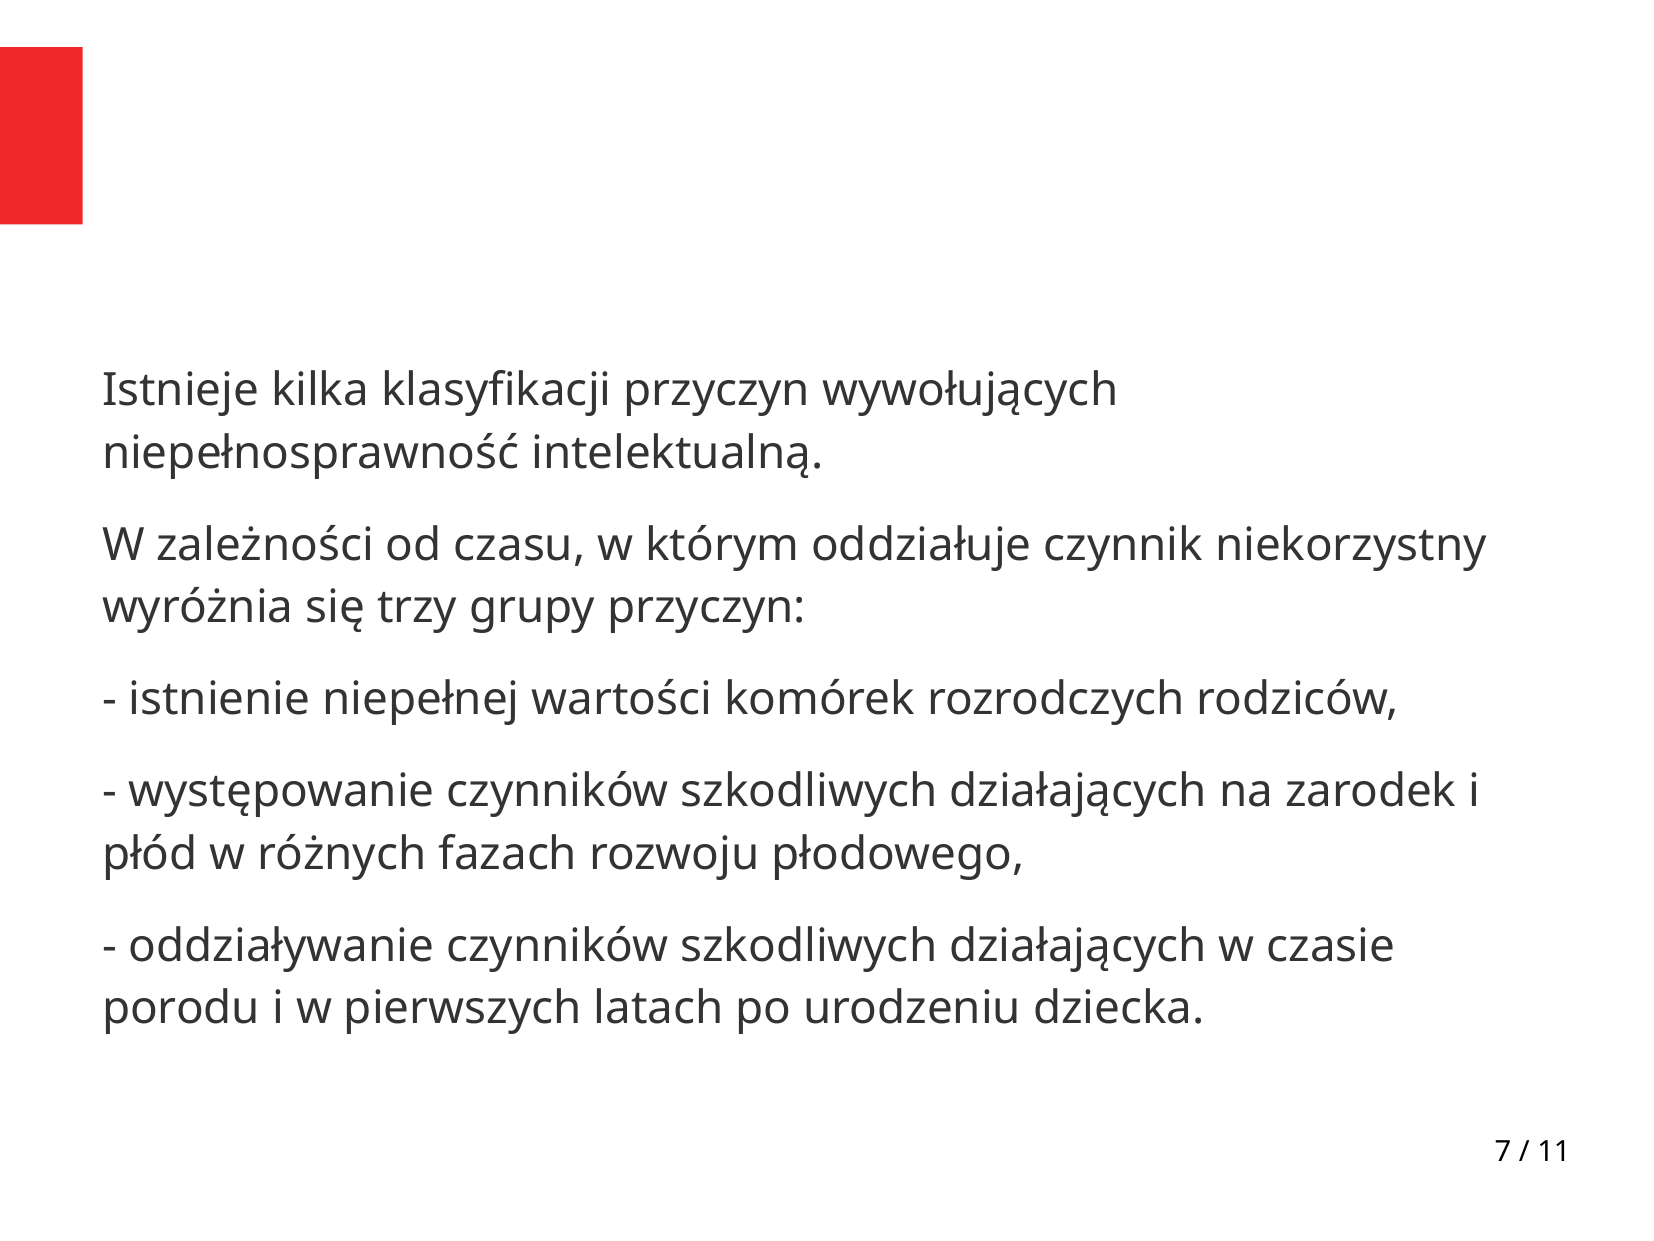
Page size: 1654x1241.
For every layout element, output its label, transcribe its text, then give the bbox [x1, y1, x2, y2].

list Istnieje kilka klasyfikacji przyczyn wywołujących niepełnosprawność intelektualną. W zależności od czasu, w którym oddziałuje czynnik niekorzystny wyróżnia się trzy grupy przyczyn: - istnienie niepełnej wartości komórek rozrodczych rodziców, - występowanie czynników szkodliwych działających na zarodek i płód w różnych fazach rozwoju płodowego, - oddziaływanie czynników szkodliwych działających w czasie porodu i w pierwszych latach po urodzeniu dziecka. [102, 356, 1520, 1076]
